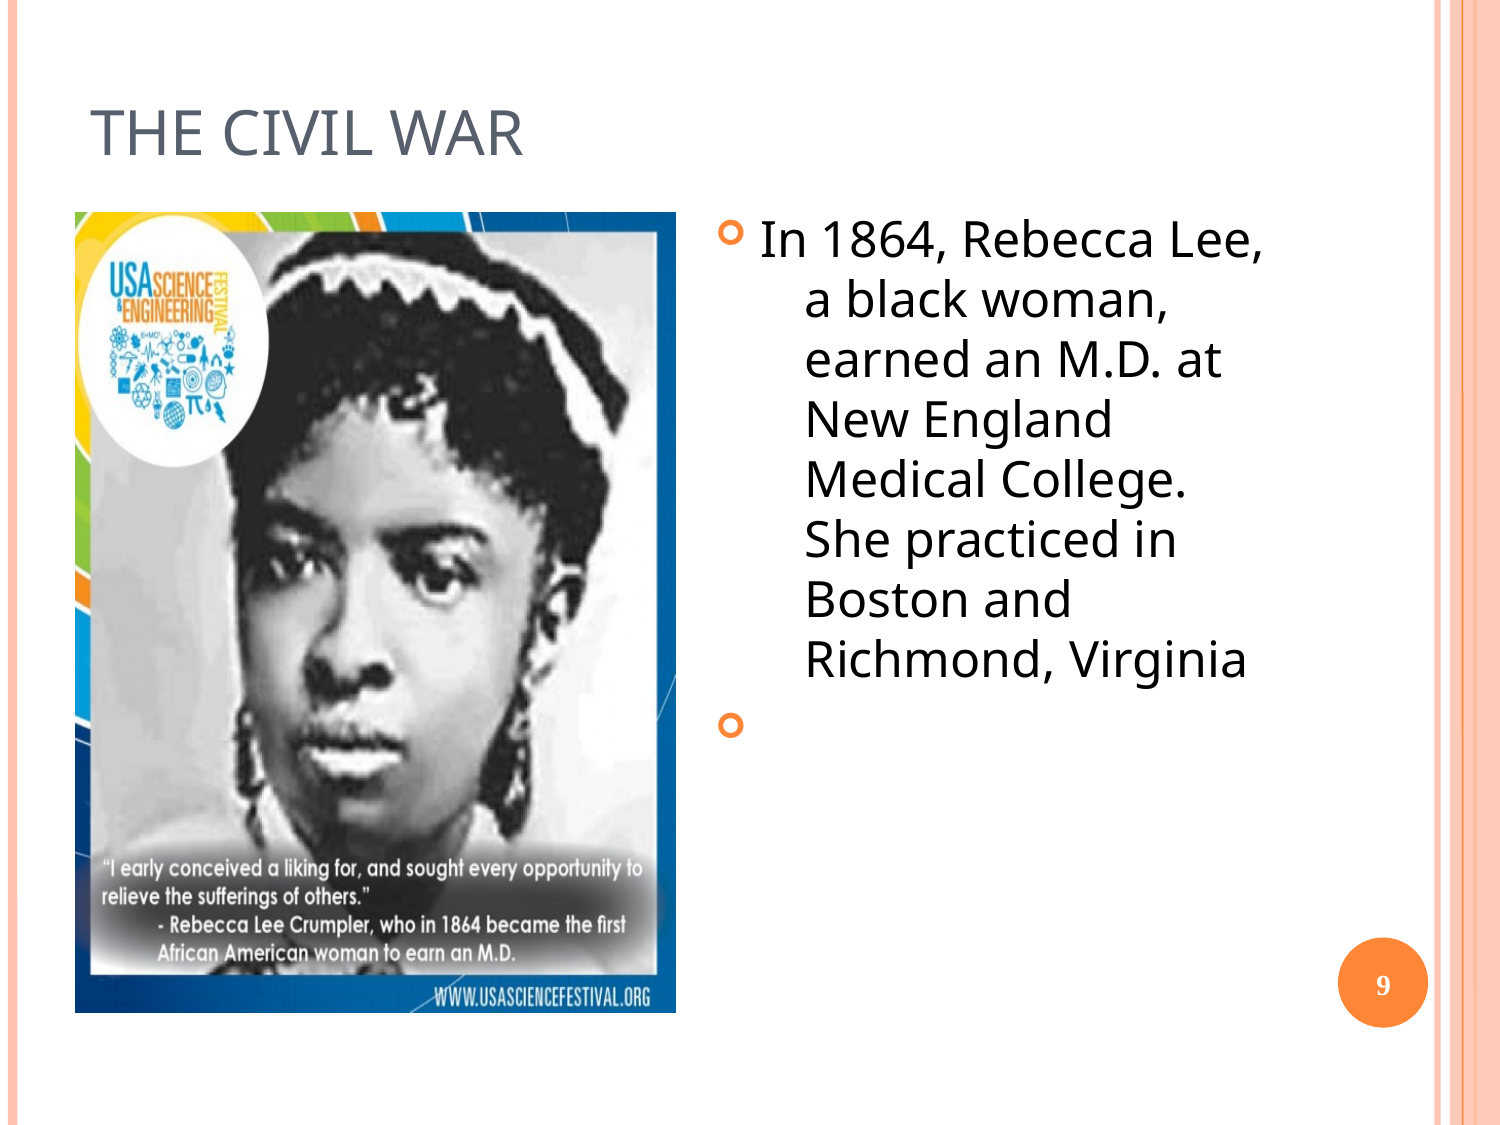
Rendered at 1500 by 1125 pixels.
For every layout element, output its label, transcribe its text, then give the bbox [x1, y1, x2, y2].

title The Civil War [75, 45, 1300, 175]
picture [75, 212, 676, 1013]
text_box [1333, 940, 1434, 1027]
list In 1864, Rebecca Lee, a black woman, earned an M.D. at New England Medical College. She practiced in Boston and Richmond, Virginia [700, 200, 1301, 1013]
